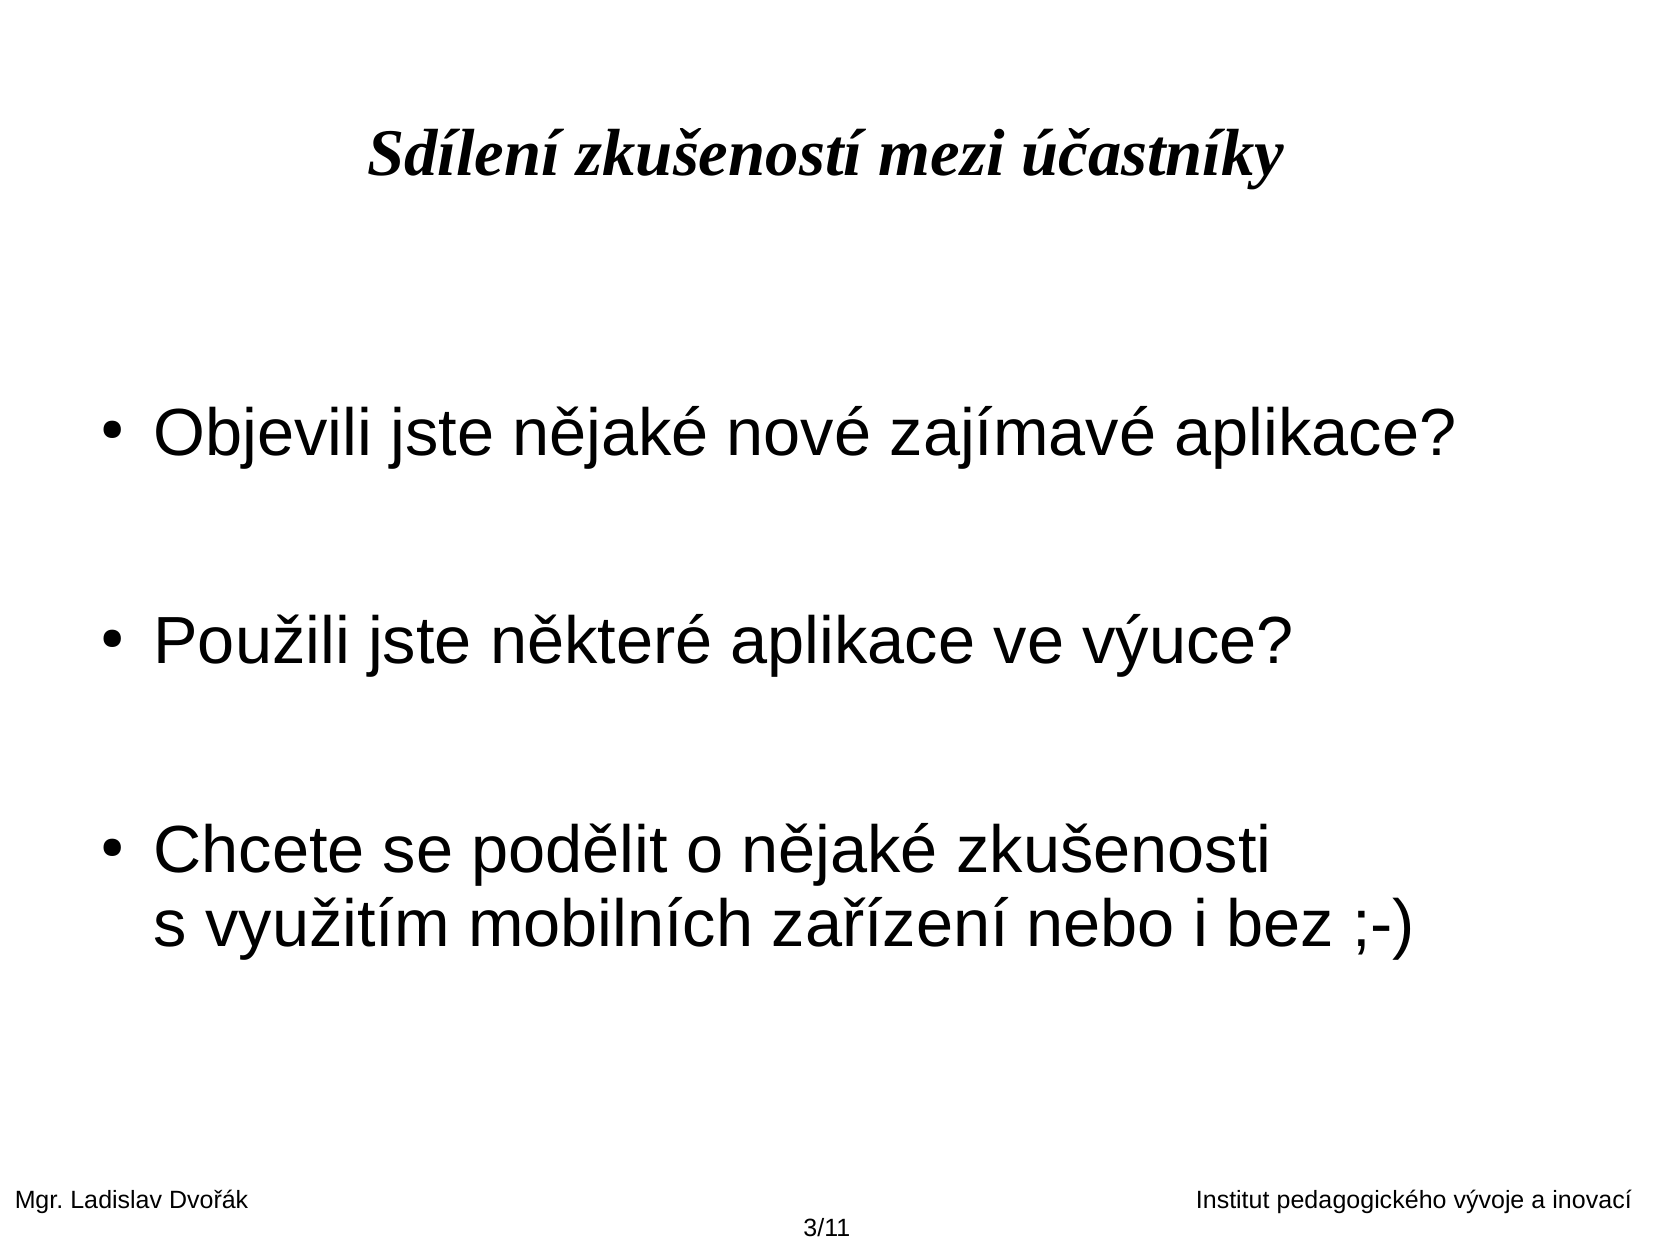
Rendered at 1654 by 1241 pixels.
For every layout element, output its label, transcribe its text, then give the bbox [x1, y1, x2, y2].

text_box Mgr. Ladislav Dvořák Institut pedagogického vývoje a inovací <číslo>/11 [0, 1177, 1654, 1241]
title Sdílení zkušeností mezi účastníky [82, 49, 1571, 257]
list Objevili jste nějaké nové zajímavé aplikace? Použili jste některé aplikace ve výuce? Chcete se podělit o nějaké zkušenosti s využitím mobilních zařízení nebo i bez ;-) [82, 290, 1571, 1010]
